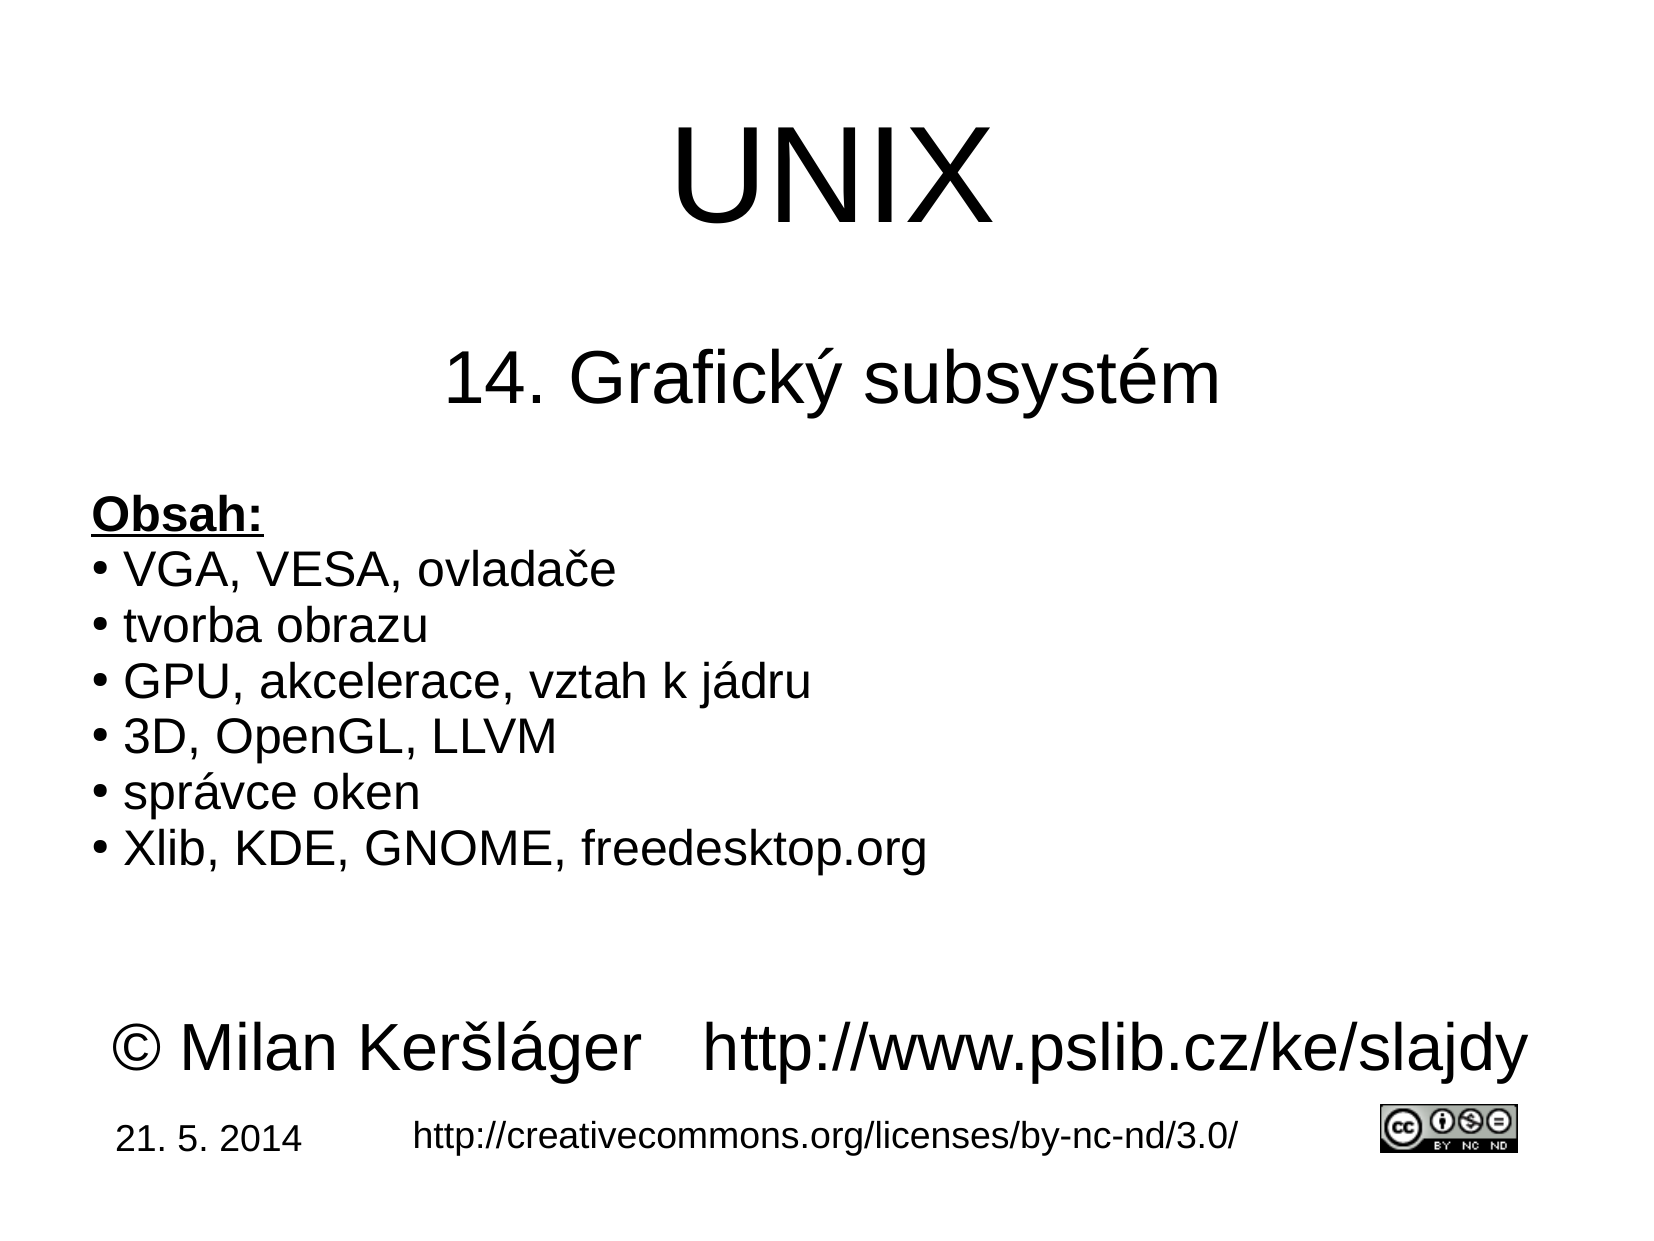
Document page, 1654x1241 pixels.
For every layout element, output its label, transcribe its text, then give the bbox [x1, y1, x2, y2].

title UNIX 14. Grafický subsystém [88, 56, 1577, 461]
text_box http://creativecommons.org/licenses/by-nc-nd/3.0/ [339, 1107, 1313, 1165]
text_box Obsah: VGA, VESA, ovladače tvorba obrazu GPU, akcelerace, vztah k jádru 3D, OpenGL, LLVM správce oken Xlib, KDE, GNOME, freedesktop.org [76, 478, 1583, 884]
list © Milan Keršláger http://www.pslib.cz/ke/slajdy [76, 1009, 1565, 1087]
text_box 21. 5. 2014 [100, 1110, 337, 1168]
picture [1380, 1104, 1518, 1153]
